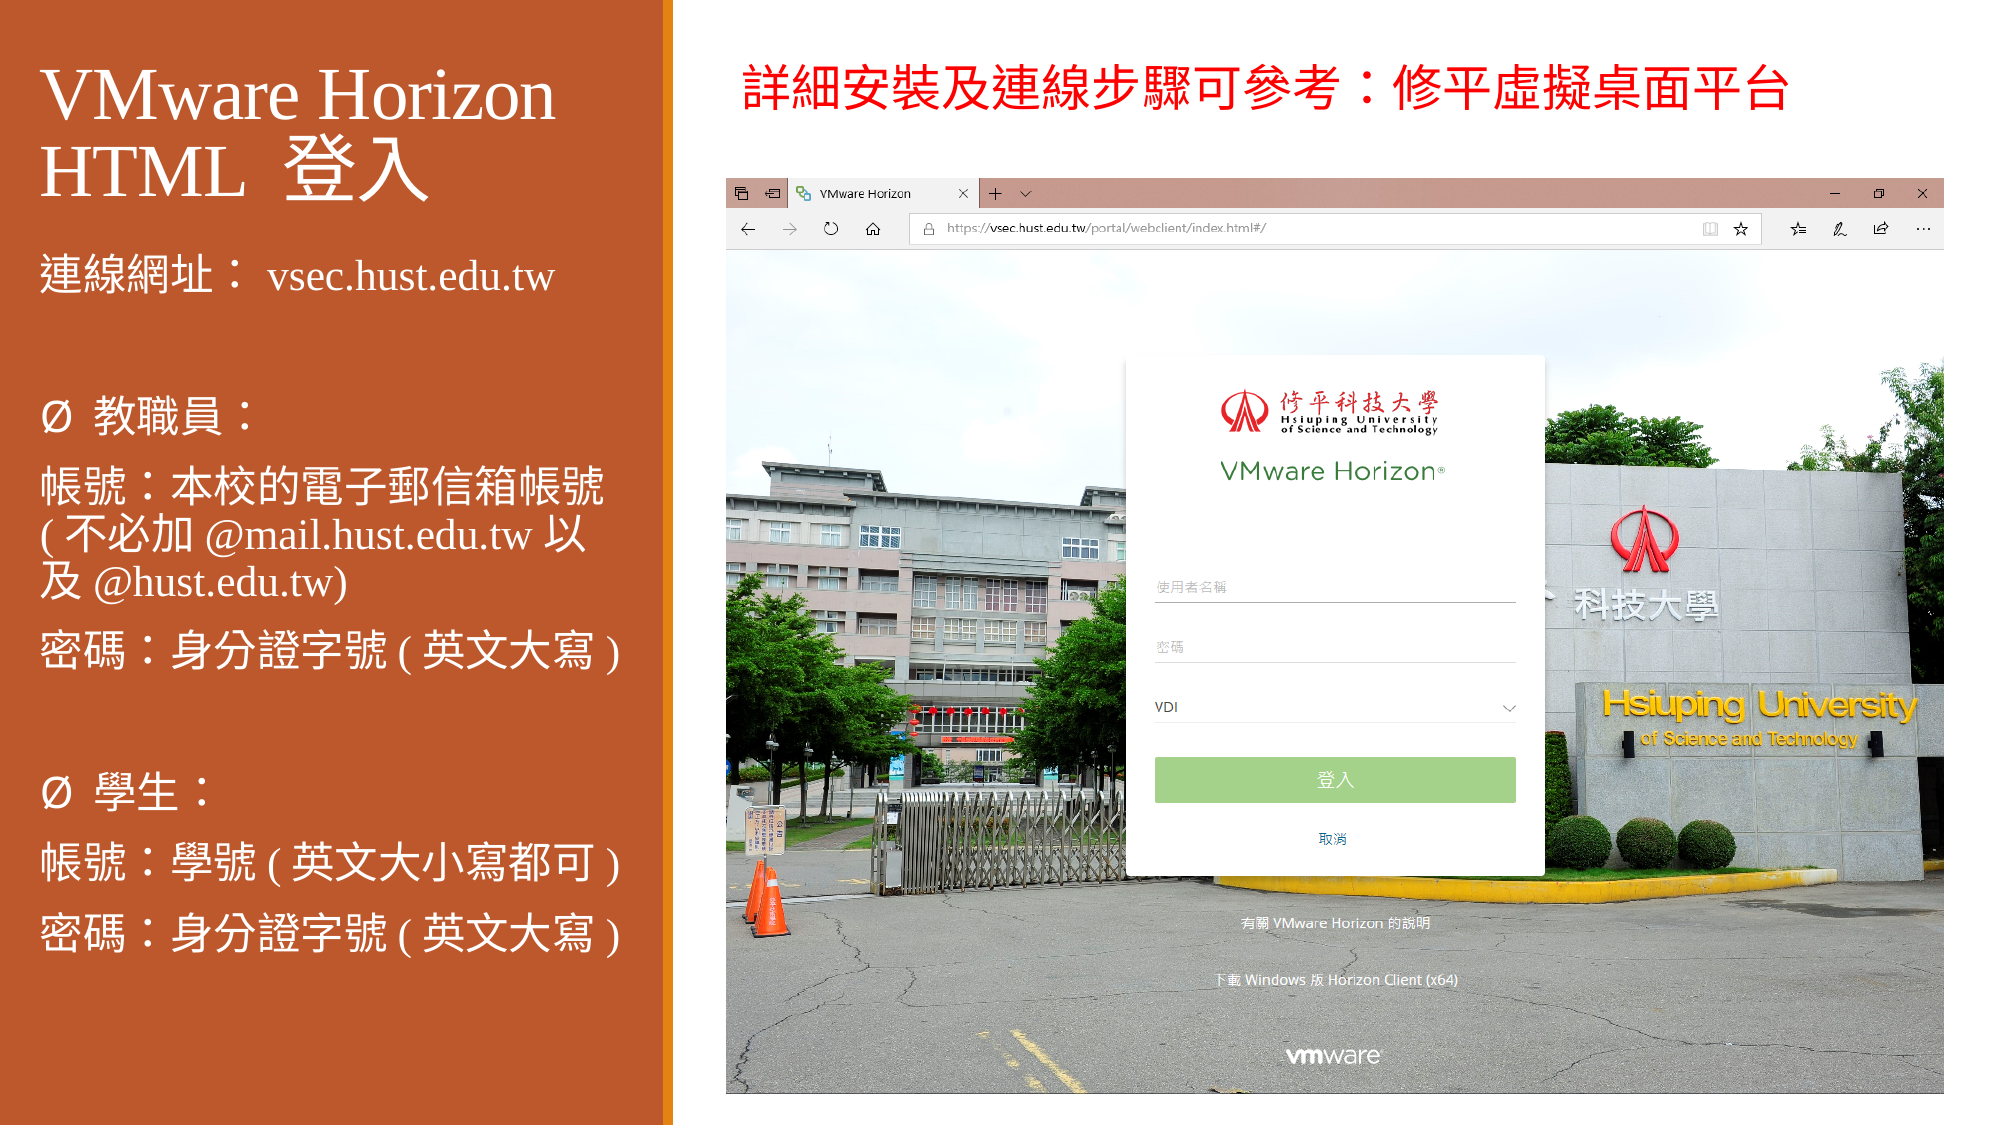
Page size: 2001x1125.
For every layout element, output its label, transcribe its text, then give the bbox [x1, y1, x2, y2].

title VMware Horizon HTML 登入 [24, 42, 588, 219]
picture [726, 178, 1944, 1094]
list 連線網址：vsec.hust.edu.tw 教職員： 帳號：本校的電子郵信箱帳號(不必加@mail.hust.edu.tw以及@hust.edu.tw) 密碼：身分證字號(英文大寫) 學生： 帳號：學號(英文大小寫都可) 密碼：身分證字號(英文大寫) [24, 245, 638, 1006]
text_box 詳細安裝及連線步驟可參考：修平虛擬桌面平台 [727, 49, 1807, 137]
